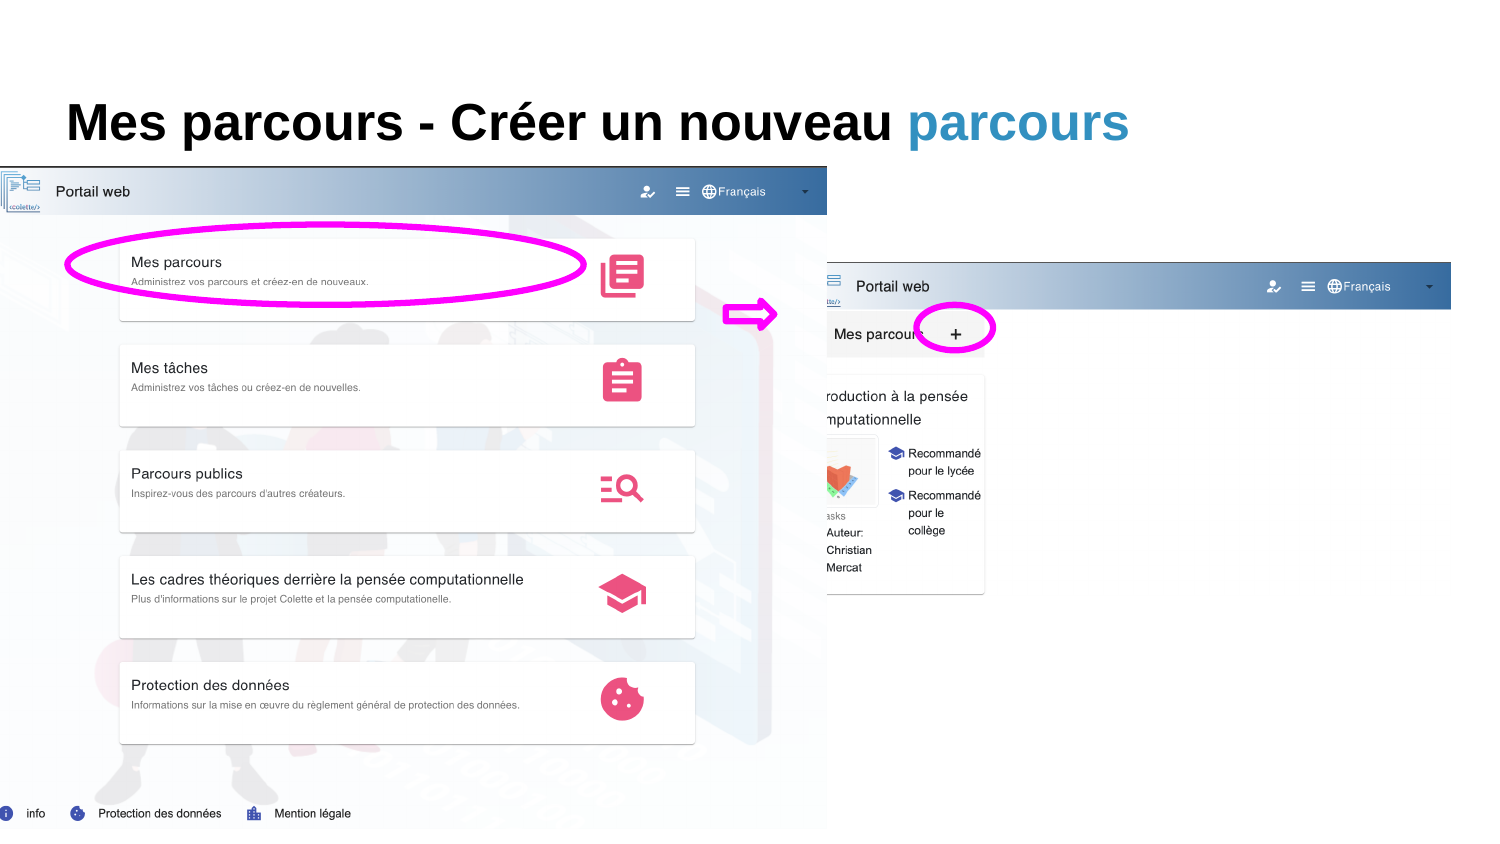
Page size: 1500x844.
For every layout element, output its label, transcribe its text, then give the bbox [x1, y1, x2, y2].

picture [0, 166, 1451, 829]
title Mes parcours - Créer un nouveau parcours [51, 72, 1449, 167]
